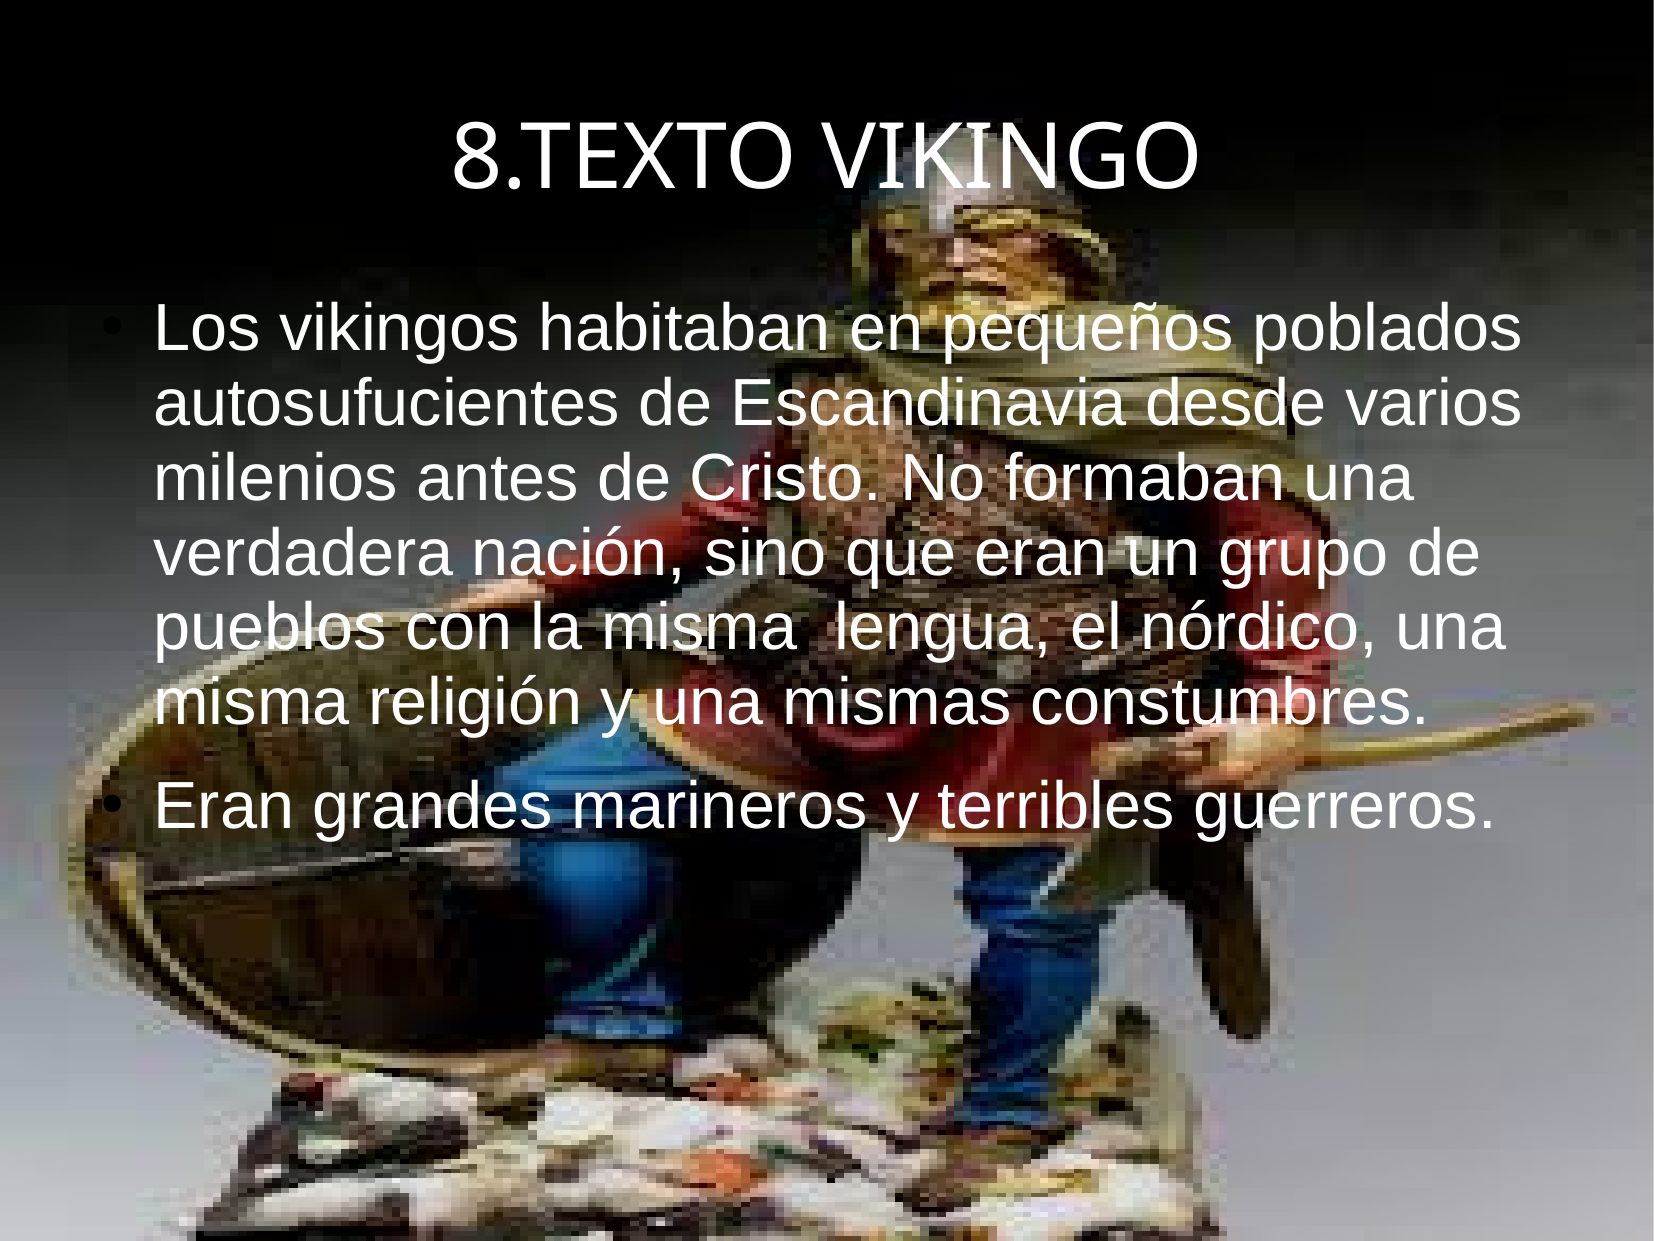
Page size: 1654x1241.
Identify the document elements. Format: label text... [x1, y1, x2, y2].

title 8.TEXTO VIKINGO [82, 49, 1571, 257]
picture [0, 0, 1654, 1241]
list Los vikingos habitaban en pequeños poblados autosufucientes de Escandinavia desde varios milenios antes de Cristo. No formaban una verdadera nación, sino que eran un grupo de pueblos con la misma lengua, el nórdico, una misma religión y una mismas constumbres. Eran grandes marineros y terribles guerreros. [82, 290, 1571, 1109]
